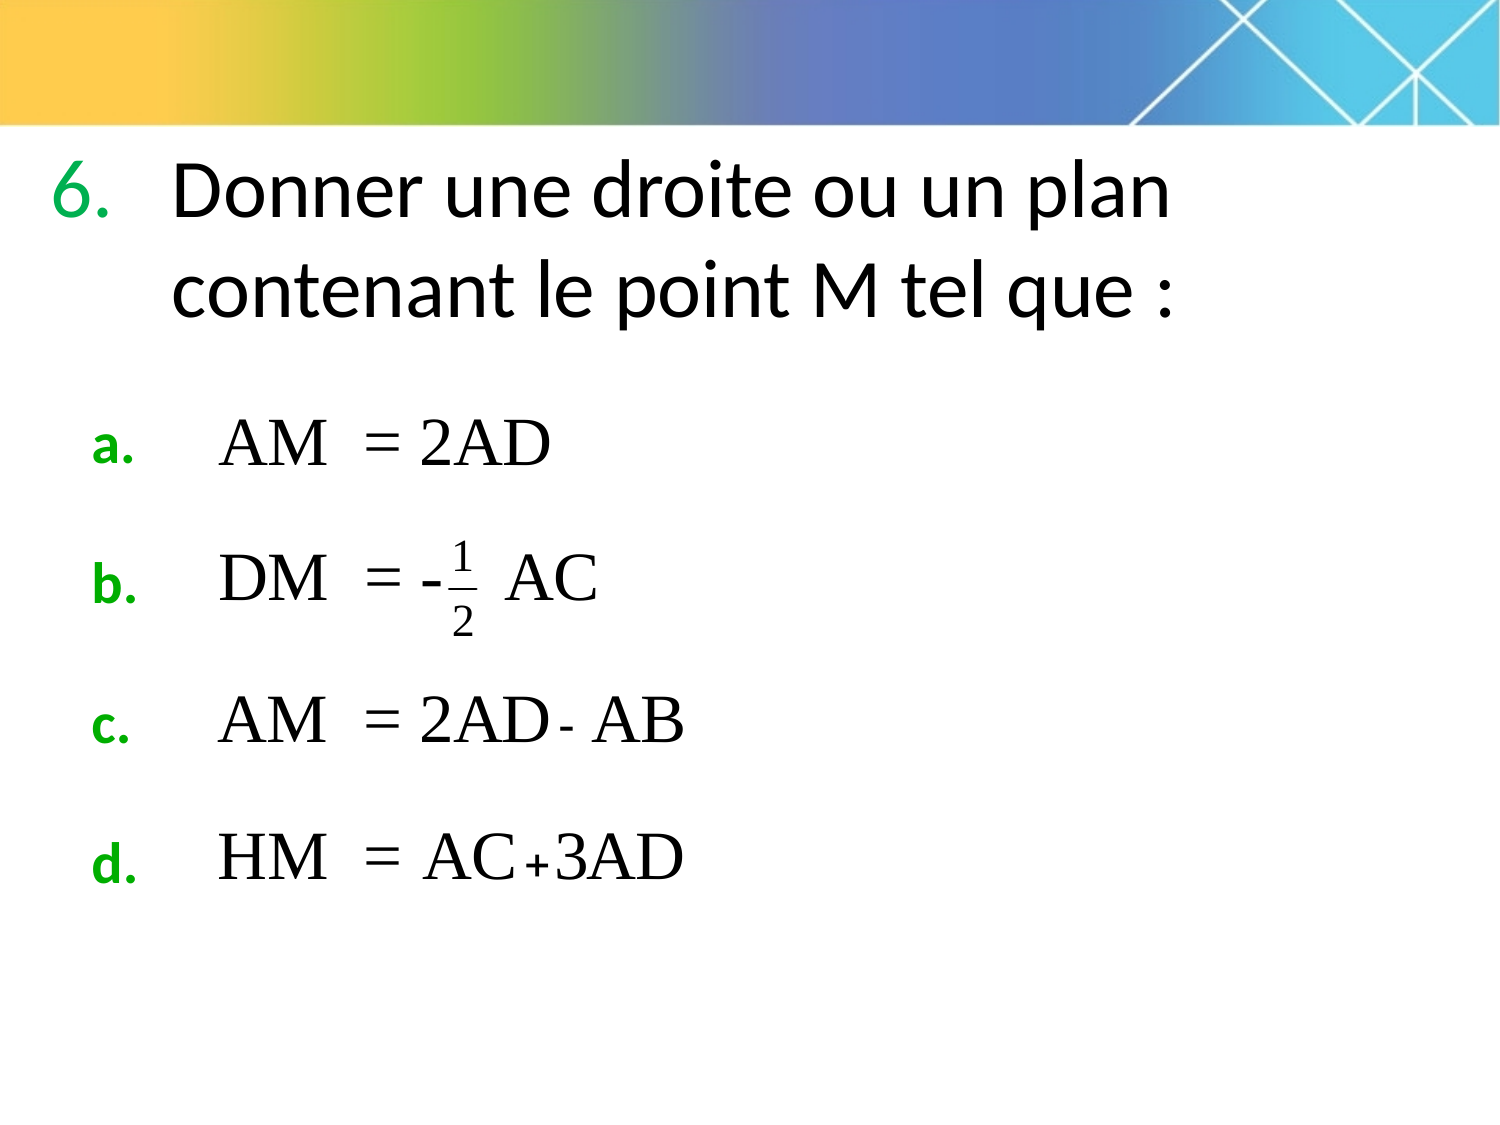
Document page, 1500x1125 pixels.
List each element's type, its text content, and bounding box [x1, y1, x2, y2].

chart [199, 677, 704, 751]
title Donner une droite ou un plan contenant le point M tel que : [35, 126, 1500, 342]
chart [199, 813, 703, 891]
chart [200, 527, 620, 647]
chart [200, 400, 573, 474]
picture [0, 0, 1500, 127]
text_box a. b. c. d. [76, 397, 420, 903]
